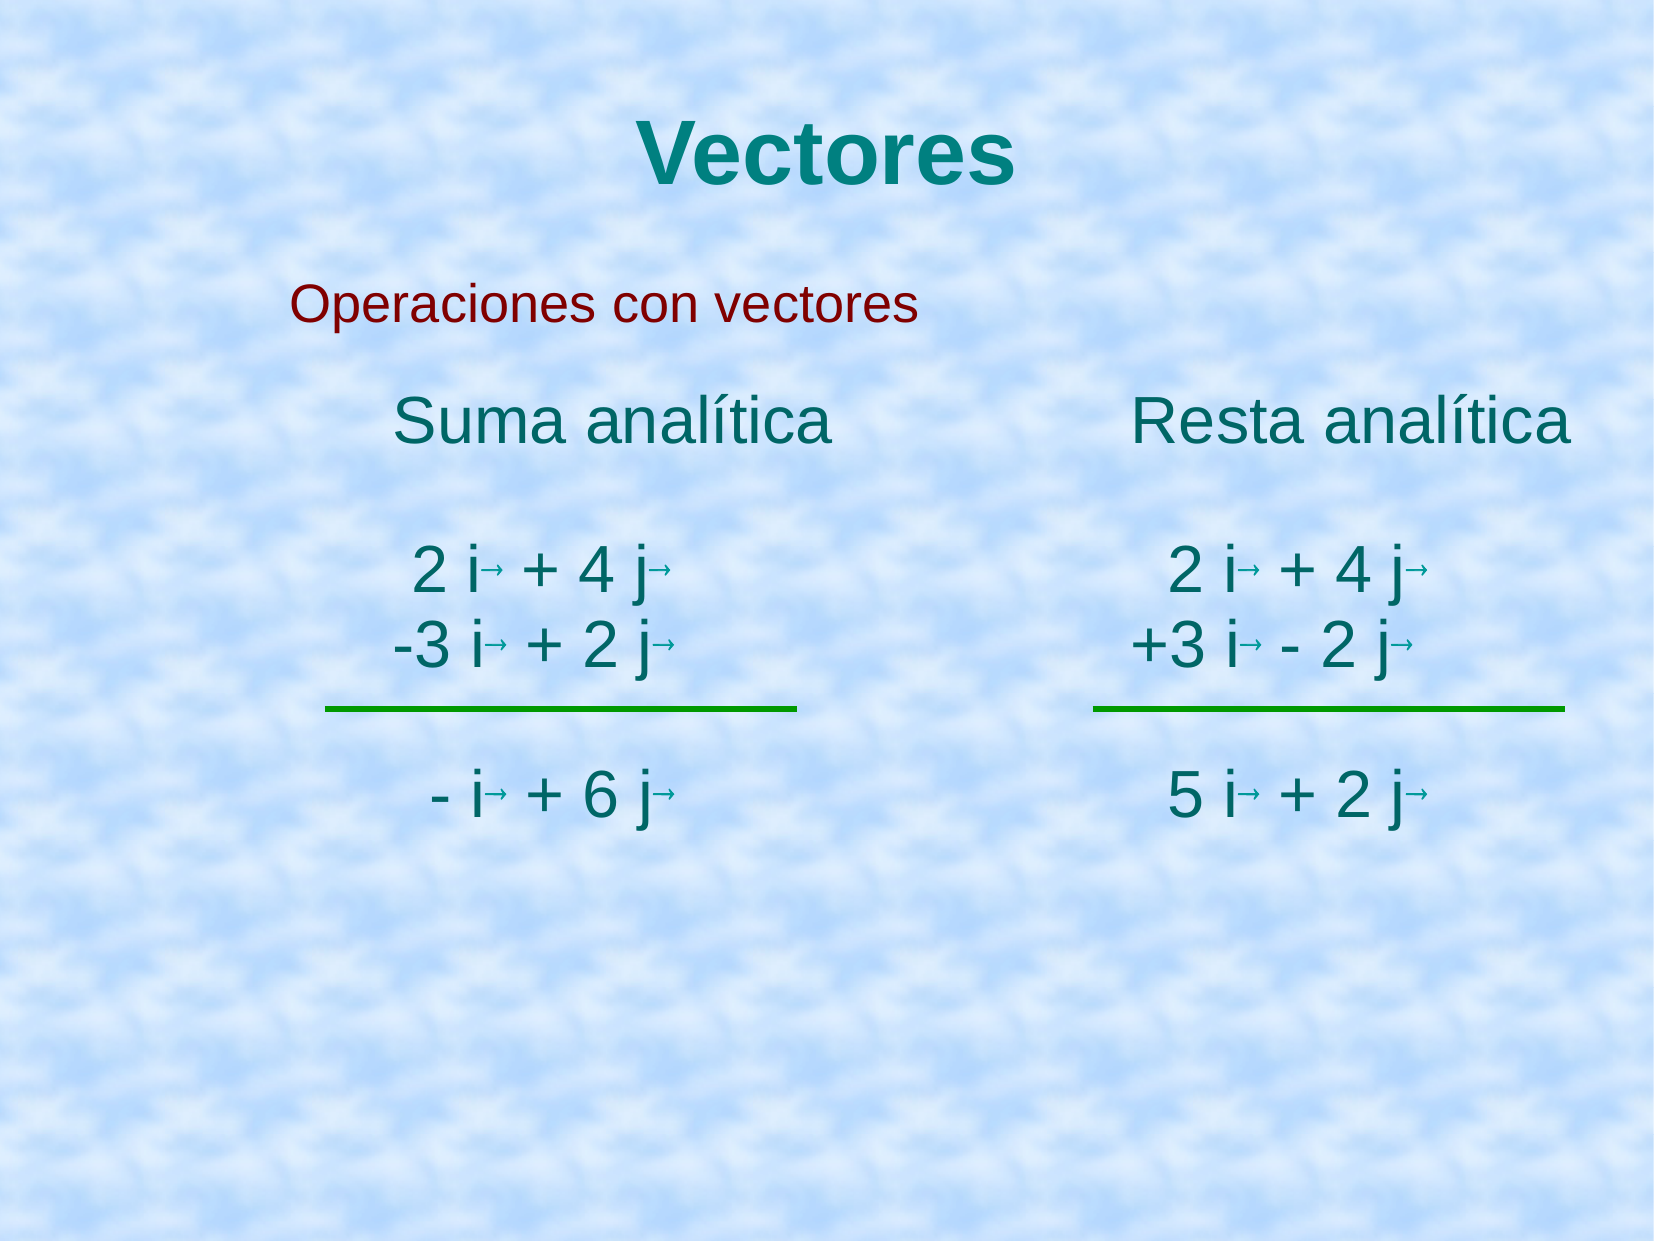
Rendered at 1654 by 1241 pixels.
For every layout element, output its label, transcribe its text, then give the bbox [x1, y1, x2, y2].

text_box Operaciones con vectores [132, 265, 1270, 355]
text_box Suma analítica 2 i® + 4 j® -3 i® + 2 j® - i® + 6 j® [236, 375, 886, 886]
picture [0, 0, 1654, 1241]
text_box Resta analítica 2 i® + 4 j® +3 i® - 2 j® 5 i® + 2 j® [974, 375, 1625, 886]
title Vectores [82, 49, 1571, 257]
